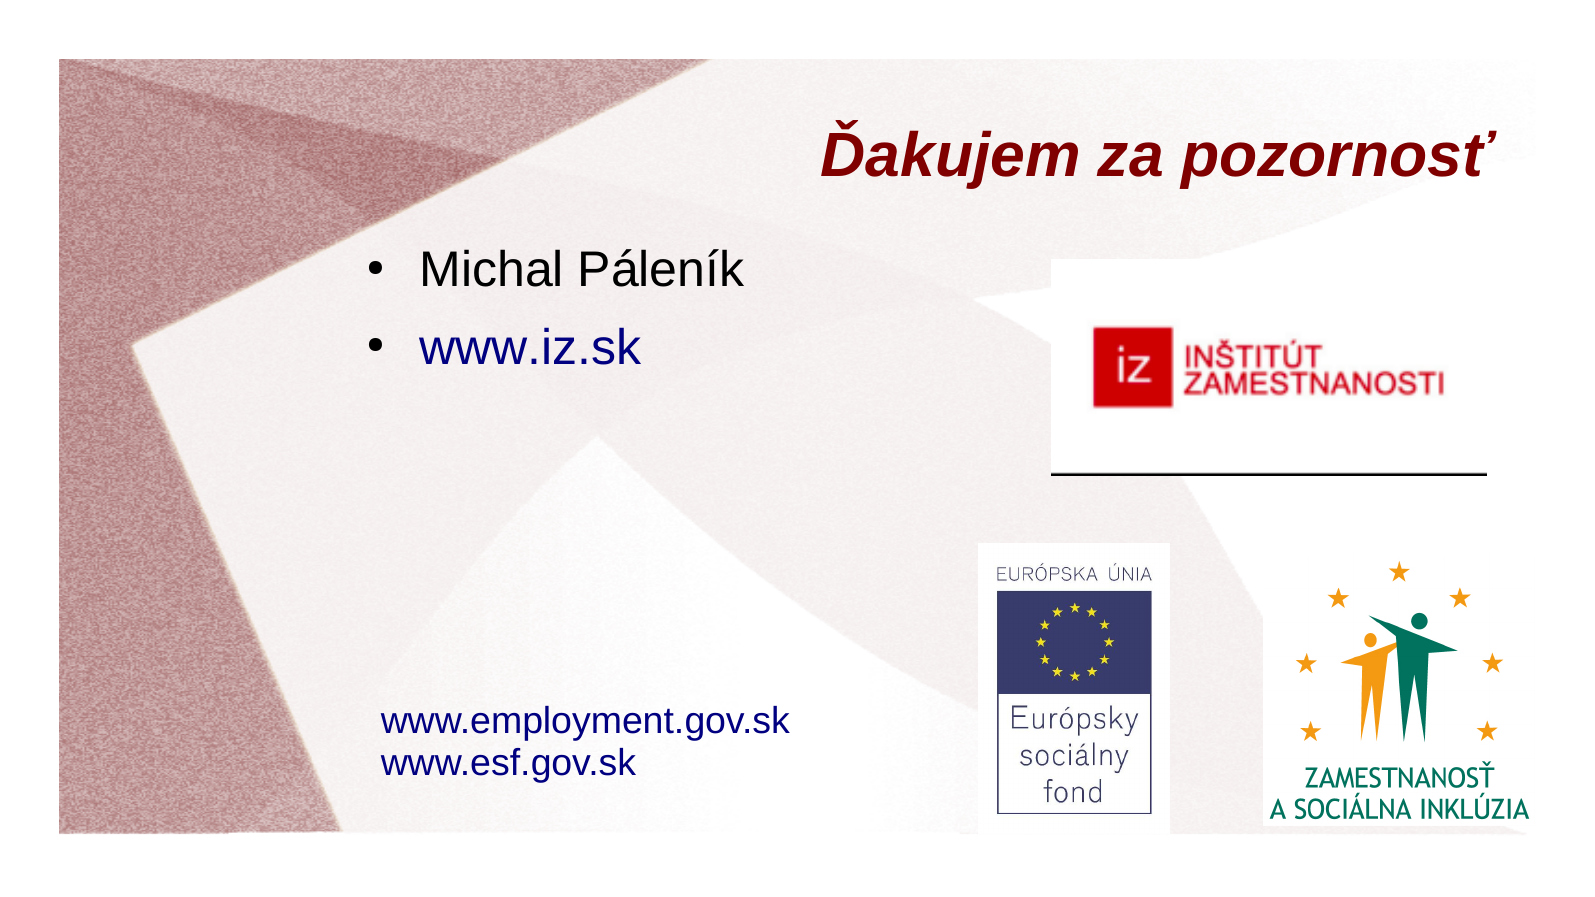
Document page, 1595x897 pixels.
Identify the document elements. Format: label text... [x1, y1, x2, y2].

title Ďakujem za pozornosť [591, 90, 1494, 220]
picture [59, 59, 1536, 838]
list Michal Páleník www.iz.sk [349, 241, 1488, 728]
text_box www.employment.gov.sk www.esf.gov.sk [366, 692, 875, 792]
